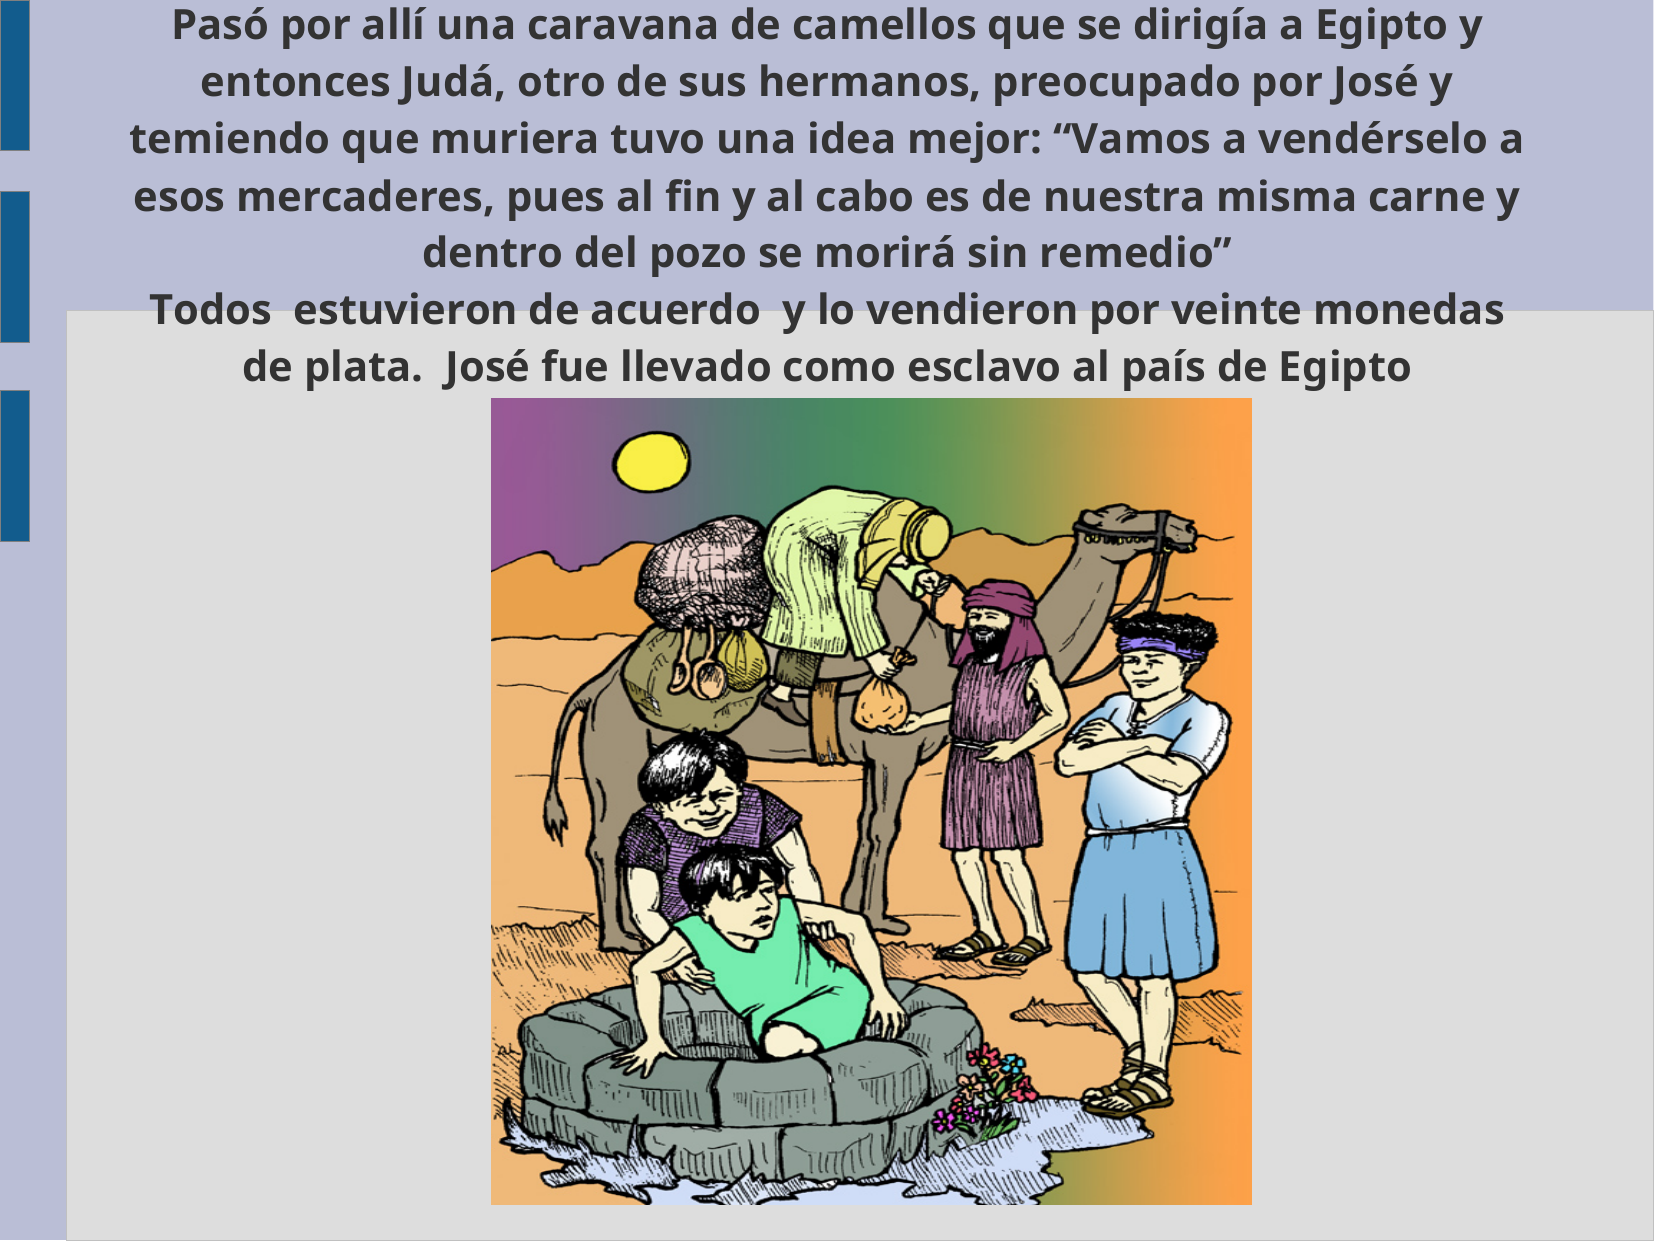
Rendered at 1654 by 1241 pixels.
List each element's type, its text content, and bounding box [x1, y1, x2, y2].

title Pasó por allí una caravana de camellos que se dirigía a Egipto y entonces Judá, otro de sus hermanos, preocupado por José y temiendo que muriera tuvo una idea mejor: “Vamos a vendérselo a esos mercaderes, pues al fin y al cabo es de nuestra misma carne y dentro del pozo se morirá sin remedio” Todos estuvieron de acuerdo y lo vendieron por veinte monedas de plata. José fue llevado como esclavo al país de Egipto [121, 0, 1534, 399]
picture [491, 398, 1252, 1205]
